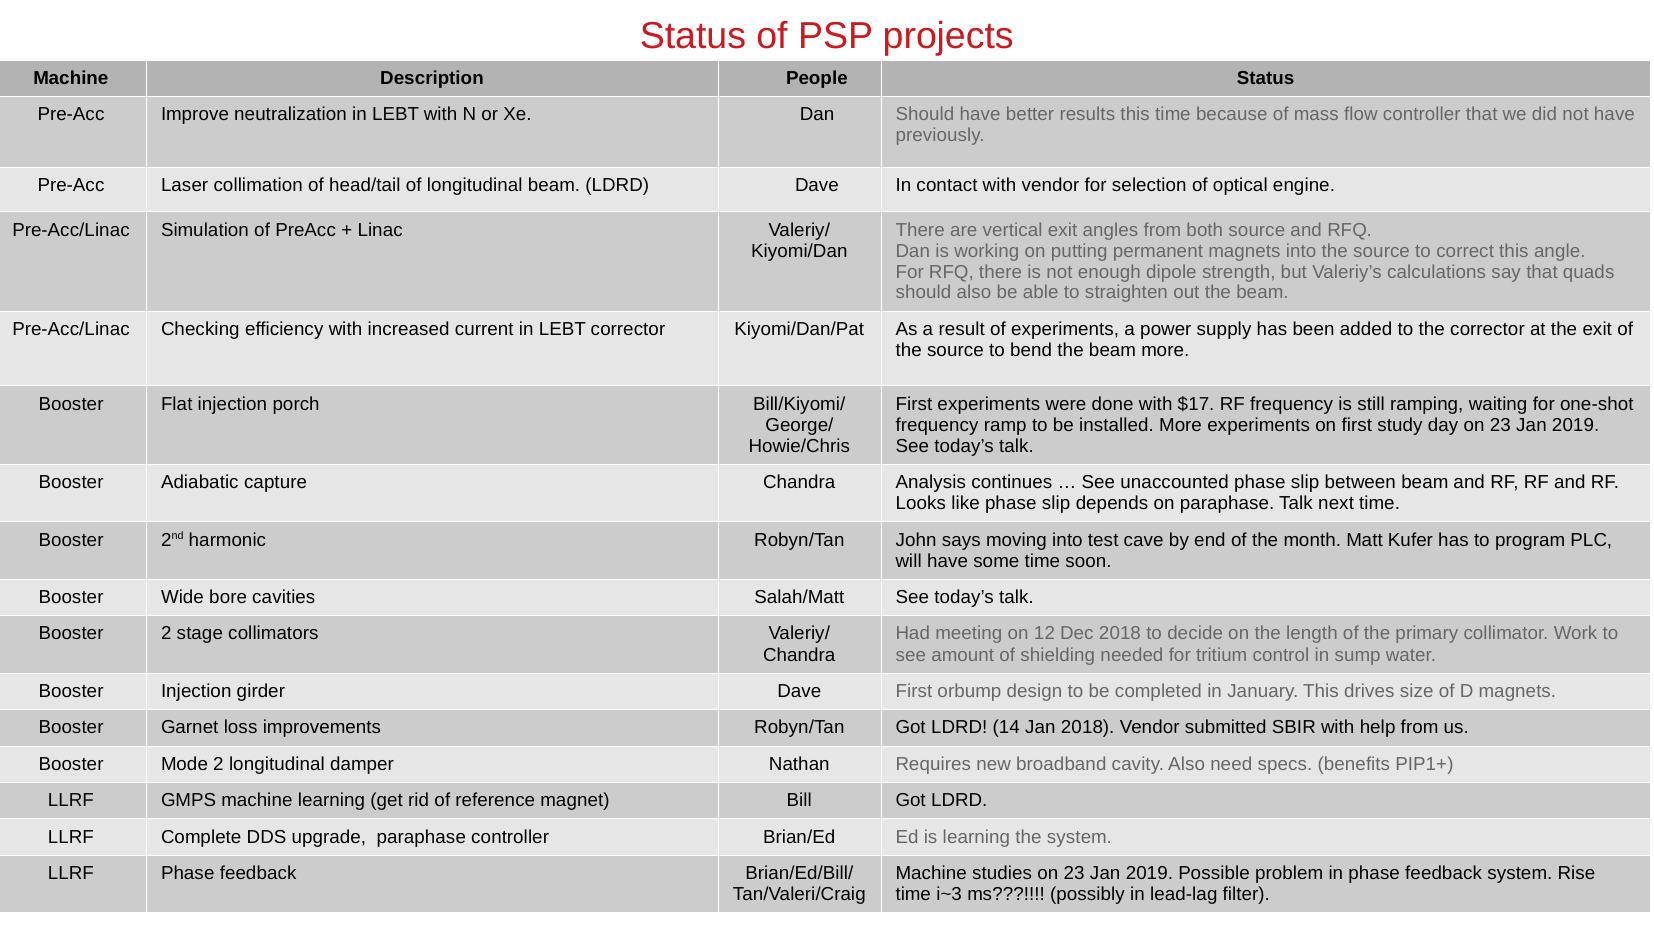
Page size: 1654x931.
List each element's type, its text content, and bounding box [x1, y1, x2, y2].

table_cell Analysis continues … See unaccounted phase slip between beam and RF, RF and RF. Looks like phase slip depends on paraphase. Talk next time. [882, 465, 1650, 521]
table_cell Bill [719, 783, 881, 818]
table_cell Checking efficiency with increased current in LEBT corrector [147, 312, 718, 385]
table_cell Chandra [719, 465, 881, 521]
table_cell Should have better results this time because of mass flow controller that we did not have previously. [882, 97, 1650, 167]
table_cell Booster [0, 710, 146, 746]
table_cell Simulation of PreAcc + Linac [147, 212, 718, 311]
table_cell Laser collimation of head/tail of longitudinal beam. (LDRD) [147, 168, 718, 211]
table_cell Booster [0, 674, 146, 709]
table_cell Booster [0, 616, 146, 673]
table_cell There are vertical exit angles from both source and RFQ. Dan is working on putting permanent magnets into the source to correct this angle. For RFQ, there is not enough dipole strength, but Valeriy’s calculations say that quads should also be able to straighten out the beam. [882, 212, 1650, 311]
text_box Status of PSP projects [615, 6, 1039, 64]
table_cell Kiyomi/Dan/Pat [719, 312, 881, 385]
table_cell Pre-Acc/Linac [0, 312, 146, 385]
table_cell Nathan [719, 747, 881, 782]
table_cell Robyn/Tan [719, 710, 881, 746]
table_cell Phase feedback [147, 856, 718, 912]
table_cell LLRF [0, 783, 146, 818]
table_cell Robyn/Tan [719, 522, 881, 579]
table_cell Pre-Acc [0, 97, 146, 167]
table_cell John says moving into test cave by end of the month. Matt Kufer has to program PLC, will have some time soon. [882, 522, 1650, 579]
table_cell 2nd harmonic [147, 522, 718, 579]
table_cell Had meeting on 12 Dec 2018 to decide on the length of the primary collimator. Work to see amount of shielding needed for tritium control in sump water. [882, 616, 1650, 673]
table_cell Improve neutralization in LEBT with N or Xe. [147, 97, 718, 167]
table_cell Ed is learning the system. [882, 819, 1650, 855]
table_cell Bill/Kiyomi/George/Howie/Chris [719, 386, 881, 464]
table_cell LLRF [0, 856, 146, 912]
table_cell Mode 2 longitudinal damper [147, 747, 718, 782]
table_cell Dan [719, 97, 881, 167]
table_cell Pre-Acc/Linac [0, 212, 146, 311]
table_header Status [882, 61, 1650, 96]
table_cell Valeriy/Kiyomi/Dan [719, 212, 881, 311]
table_cell Booster [0, 465, 146, 521]
table_cell Dave [719, 168, 881, 211]
table_cell Brian/Ed [719, 819, 881, 855]
table_cell Booster [0, 386, 146, 464]
table_cell First orbump design to be completed in January. This drives size of D magnets. [882, 674, 1650, 709]
table_cell First experiments were done with $17. RF frequency is still ramping, waiting for one-shot frequency ramp to be installed. More experiments on first study day on 23 Jan 2019. See today’s talk. [882, 386, 1650, 464]
table_header Description [147, 61, 718, 96]
table_cell Requires new broadband cavity. Also need specs. (benefits PIP1+) [882, 747, 1650, 782]
table_cell Machine studies on 23 Jan 2019. Possible problem in phase feedback system. Rise time i~3 ms???!!!! (possibly in lead-lag filter). [882, 856, 1650, 912]
table_header People [719, 64, 881, 96]
table_cell Injection girder [147, 674, 718, 709]
table_cell Brian/Ed/Bill/Tan/Valeri/Craig [719, 856, 881, 912]
table_cell See today’s talk. [882, 580, 1650, 615]
table_header Machine [0, 61, 146, 96]
table_cell Booster [0, 580, 146, 615]
table_cell Wide bore cavities [147, 580, 718, 615]
table_cell In contact with vendor for selection of optical engine. [882, 168, 1650, 211]
table_cell Booster [0, 522, 146, 579]
table_cell Adiabatic capture [147, 465, 718, 521]
table_cell Pre-Acc [0, 168, 146, 211]
table_cell GMPS machine learning (get rid of reference magnet) [147, 783, 718, 818]
table_cell LLRF [0, 819, 146, 855]
table_cell Got LDRD. [882, 783, 1650, 818]
table_cell Valeriy/Chandra [719, 616, 881, 673]
table_cell As a result of experiments, a power supply has been added to the corrector at the exit of the source to bend the beam more. [882, 312, 1650, 385]
table_cell Booster [0, 747, 146, 782]
table_cell Flat injection porch [147, 386, 718, 464]
table_cell Garnet loss improvements [147, 710, 718, 746]
table_cell Complete DDS upgrade, paraphase controller [147, 819, 718, 855]
table_cell 2 stage collimators [147, 616, 718, 673]
table_cell Got LDRD! (14 Jan 2018). Vendor submitted SBIR with help from us. [882, 710, 1650, 746]
table_cell Dave [719, 674, 881, 709]
table_cell Salah/Matt [719, 580, 881, 615]
